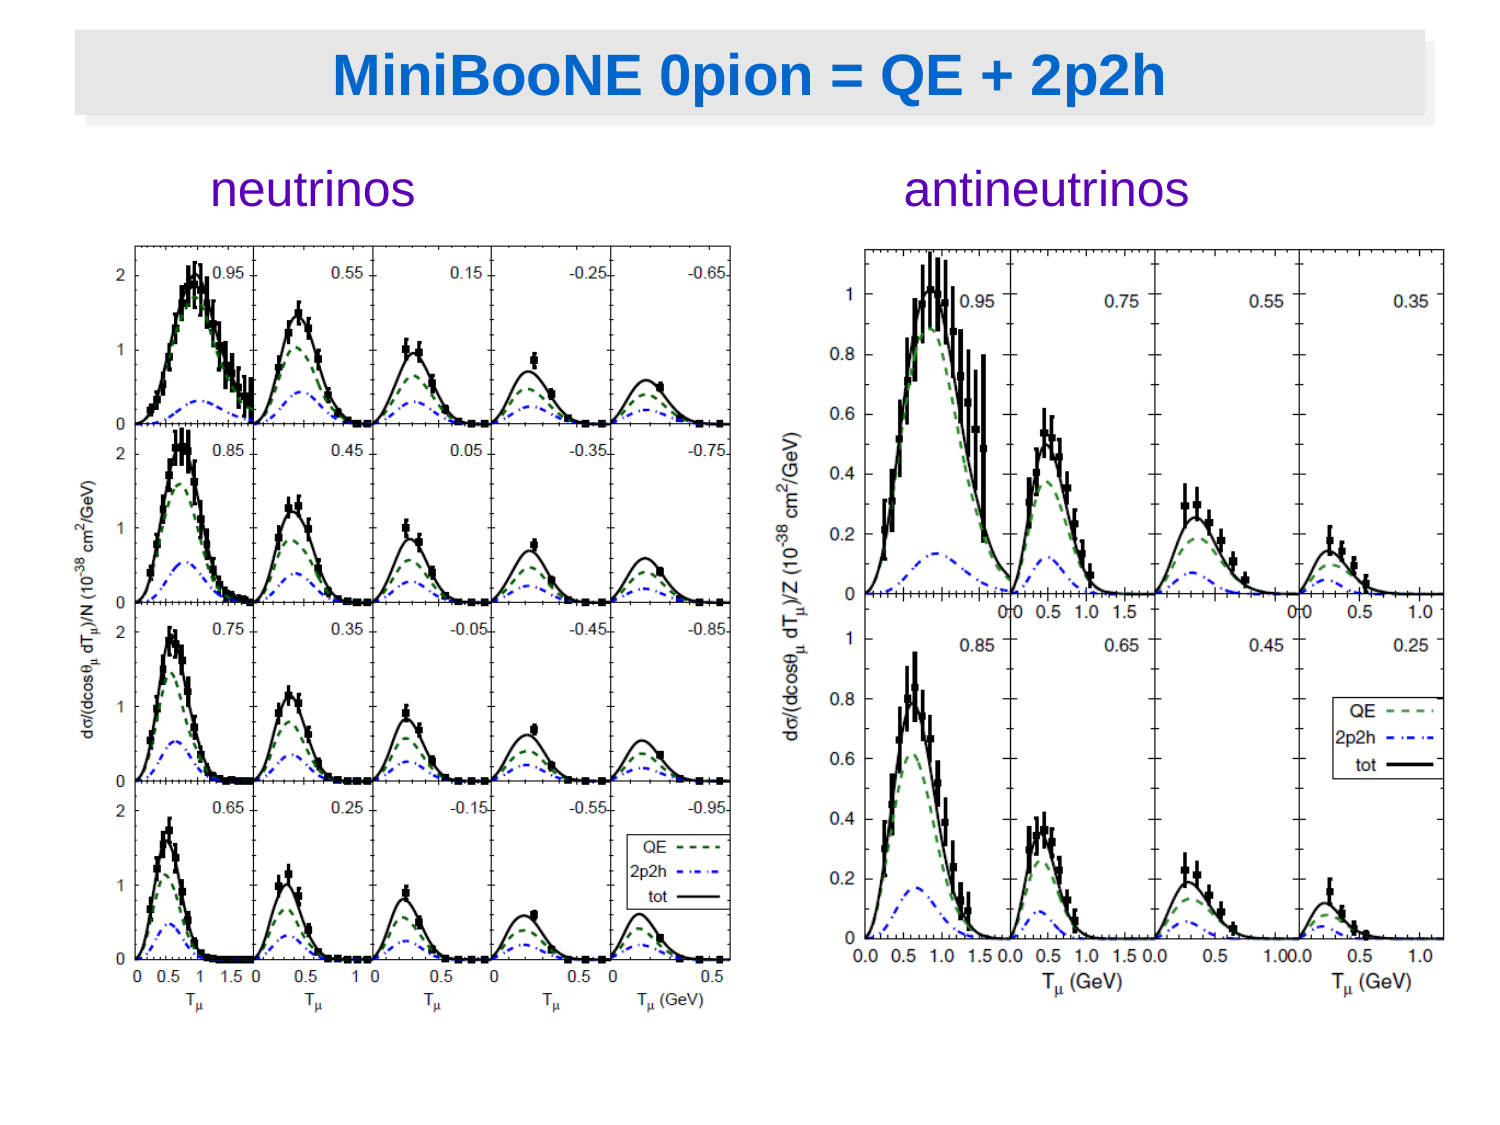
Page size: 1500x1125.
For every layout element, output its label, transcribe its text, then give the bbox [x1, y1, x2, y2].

list neutrinos antineutrinos [41, 148, 1459, 1093]
title MiniBooNE 0pion = QE + 2p2h [75, 29, 1426, 116]
picture [59, 227, 1471, 1026]
